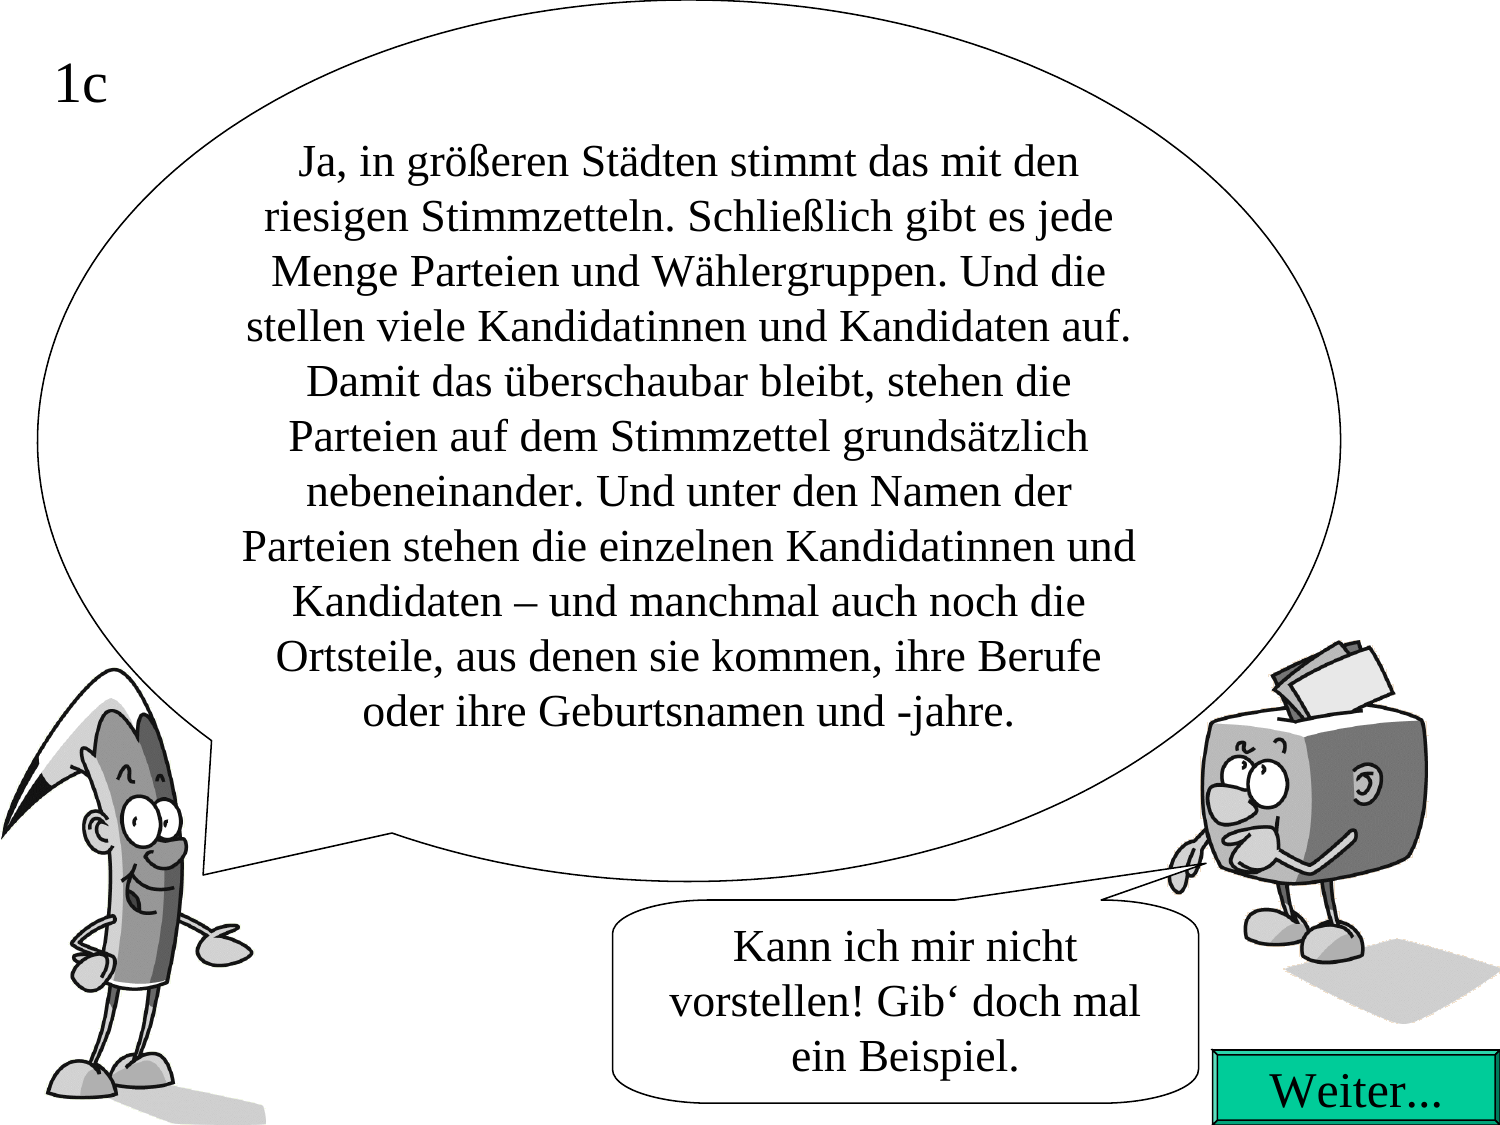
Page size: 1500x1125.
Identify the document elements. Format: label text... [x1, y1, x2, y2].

text_box Weiter... [1218, 1055, 1495, 1120]
picture [1153, 633, 1500, 1024]
text_box Kann ich mir nicht vorstellen! Gib‘ doch mal ein Beispiel. [612, 863, 1207, 1104]
text_box Ja, in größeren Städten stimmt das mit den riesigen Stimmzetteln. Schließlich gibt es jede Menge Parteien und Wählergruppen. Und die stellen viele Kandidatinnen und Kandidaten auf. Damit das überschaubar bleibt, stehen die Parteien auf dem Stimmzettel grundsätzlich nebeneinander. Und unter den Namen der Parteien stehen die einzelnen Kandidatinnen und Kandidaten – und manchmal auch noch die Ortsteile, aus denen sie kommen, ihre Berufe oder ihre Geburtsnamen und -jahre. [37, 0, 1341, 882]
picture [0, 656, 266, 1125]
text_box 1c [38, 36, 138, 138]
